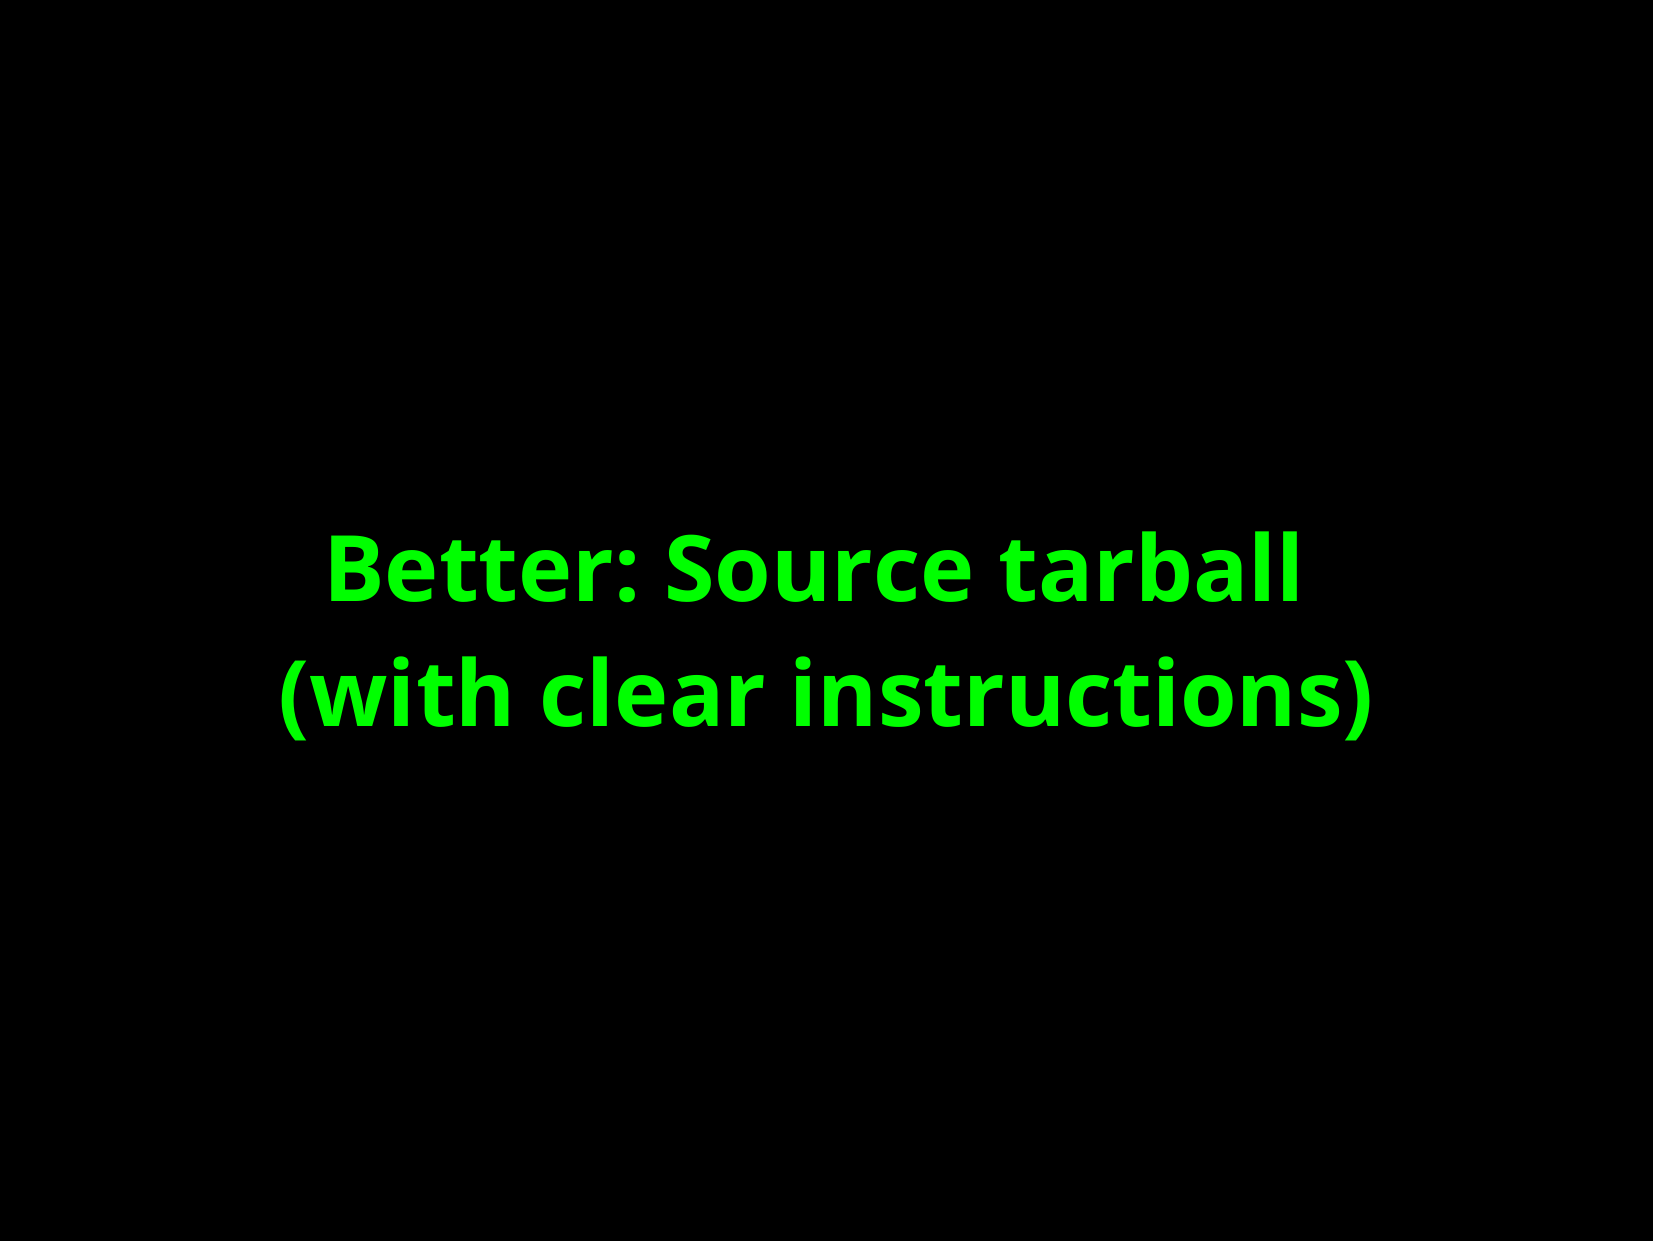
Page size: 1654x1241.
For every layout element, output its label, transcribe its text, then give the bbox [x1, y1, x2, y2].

title Better: Source tarball (with clear instructions) [82, 56, 1571, 1201]
